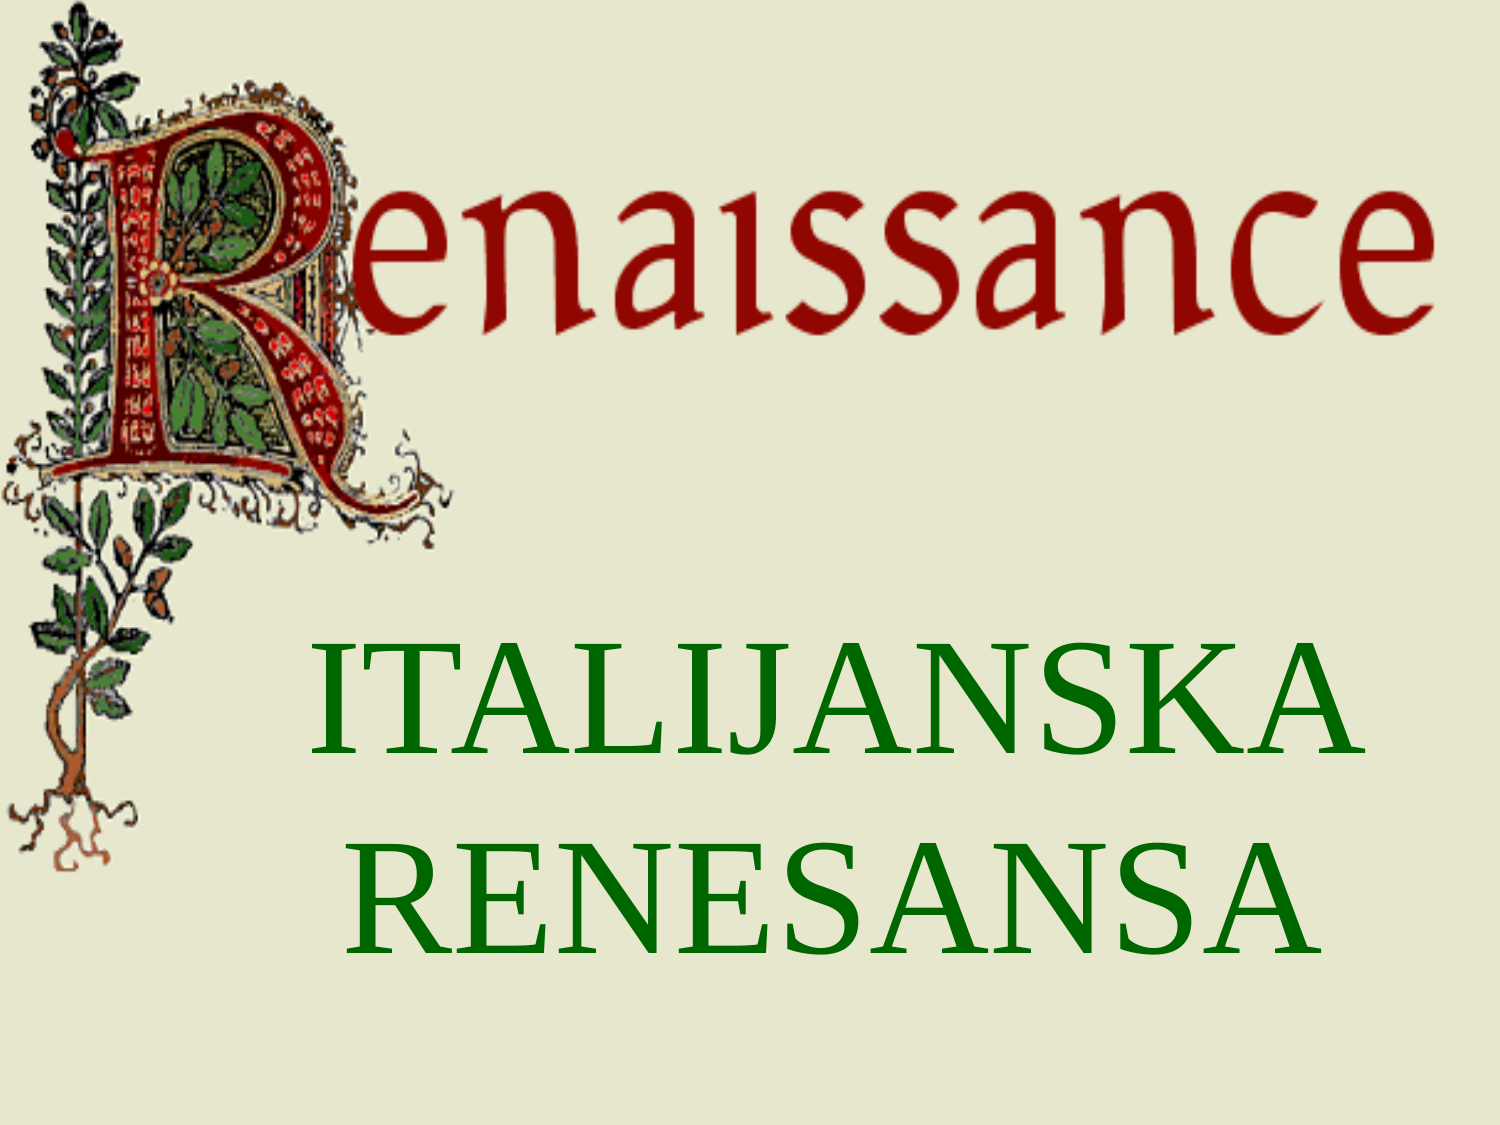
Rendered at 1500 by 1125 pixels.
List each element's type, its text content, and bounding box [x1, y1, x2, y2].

title ITALIJANSKA RENESANSA [165, 597, 1500, 976]
picture [0, 0, 1500, 1125]
